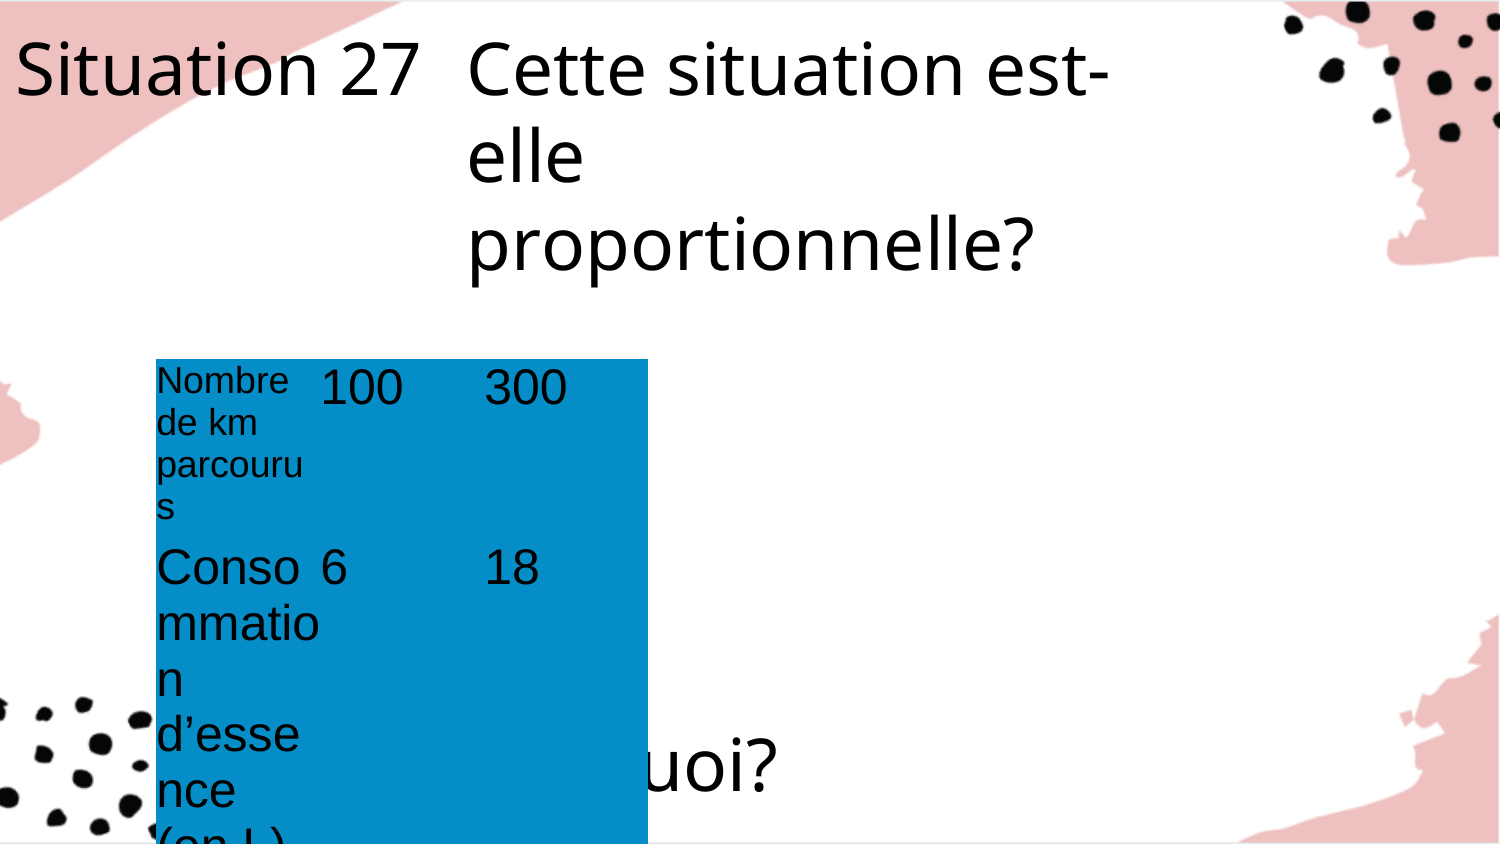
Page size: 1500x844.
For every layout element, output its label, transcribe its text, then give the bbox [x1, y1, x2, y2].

table_cell Consommation d’essence (en L) [156, 539, 320, 844]
picture [0, 0, 1500, 844]
text_box Pourquoi? [648, 703, 1112, 823]
table_cell 6 [320, 539, 484, 844]
table_header Nombre de km parcourus [156, 359, 320, 539]
text_box Situation 27 [0, 7, 697, 127]
text_box Cette situation est-elle proportionnelle? [697, 7, 1148, 127]
table_header 300 [484, 359, 648, 539]
table_header 100 [320, 359, 484, 539]
table_cell 18 [484, 539, 648, 844]
